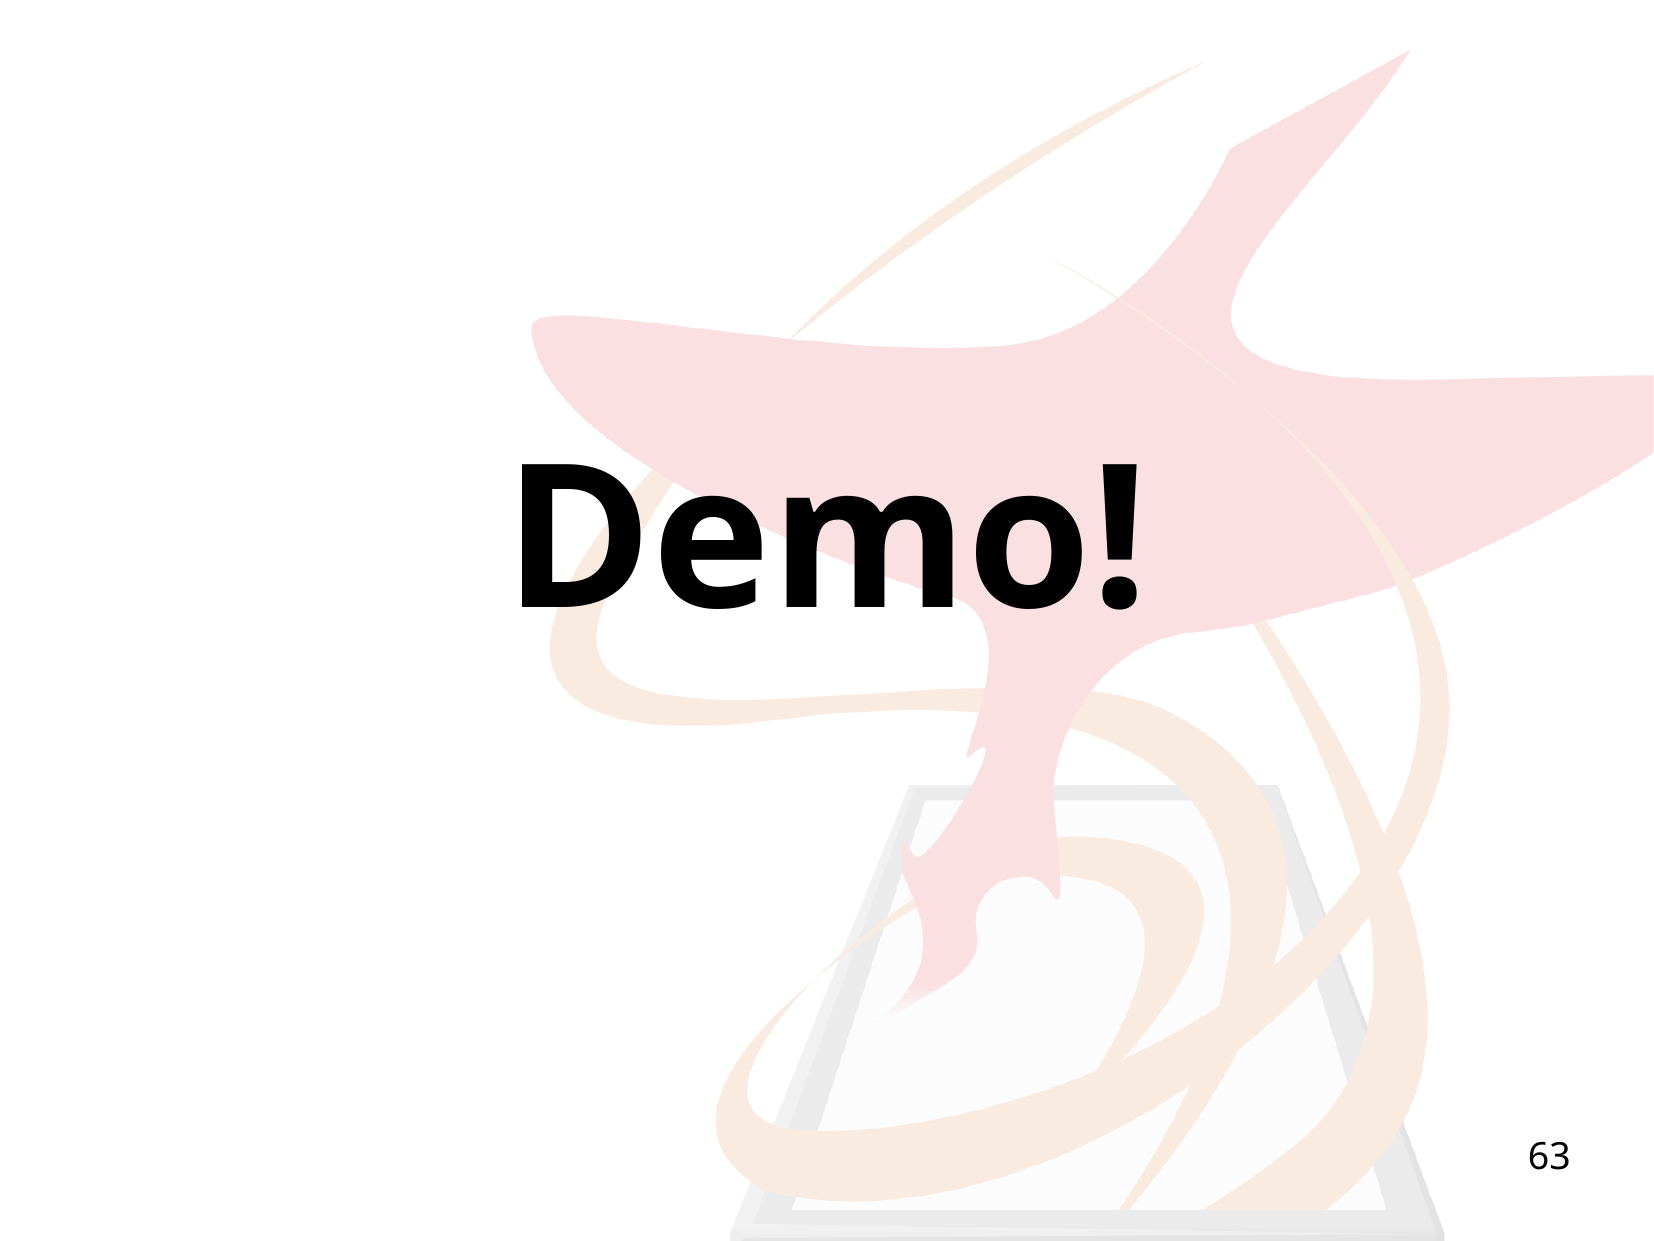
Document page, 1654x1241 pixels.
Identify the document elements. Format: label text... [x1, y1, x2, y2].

picture [531, 49, 1654, 1241]
title Demo! [82, 49, 1571, 1010]
